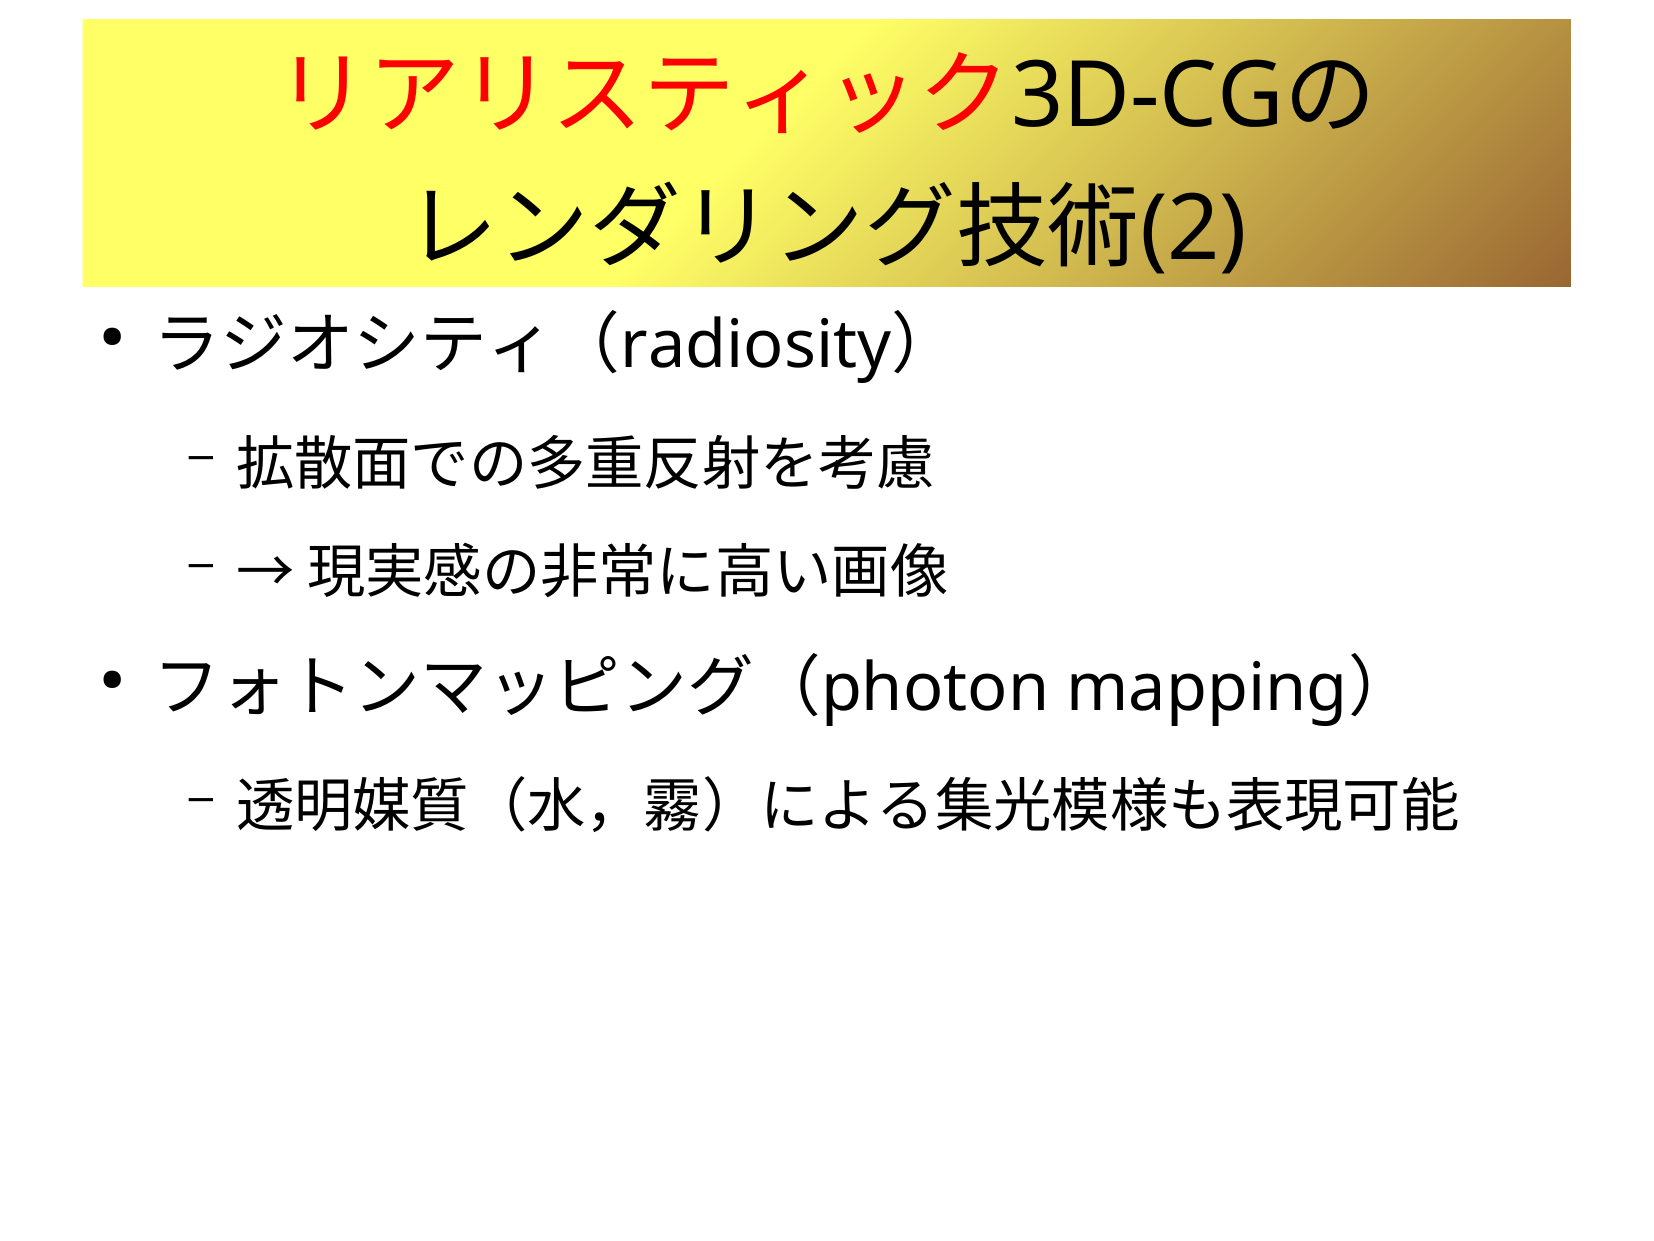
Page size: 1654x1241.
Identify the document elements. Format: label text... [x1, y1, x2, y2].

list ラジオシティ（radiosity） 拡散面での多重反射を考慮 → 現実感の非常に高い画像 フォトンマッピング（photon mapping） 透明媒質（水，霧）による集光模様も表現可能 [82, 290, 1571, 1094]
title リアリスティック3D-CGの レンダリング技術(2) [82, 42, 1571, 264]
